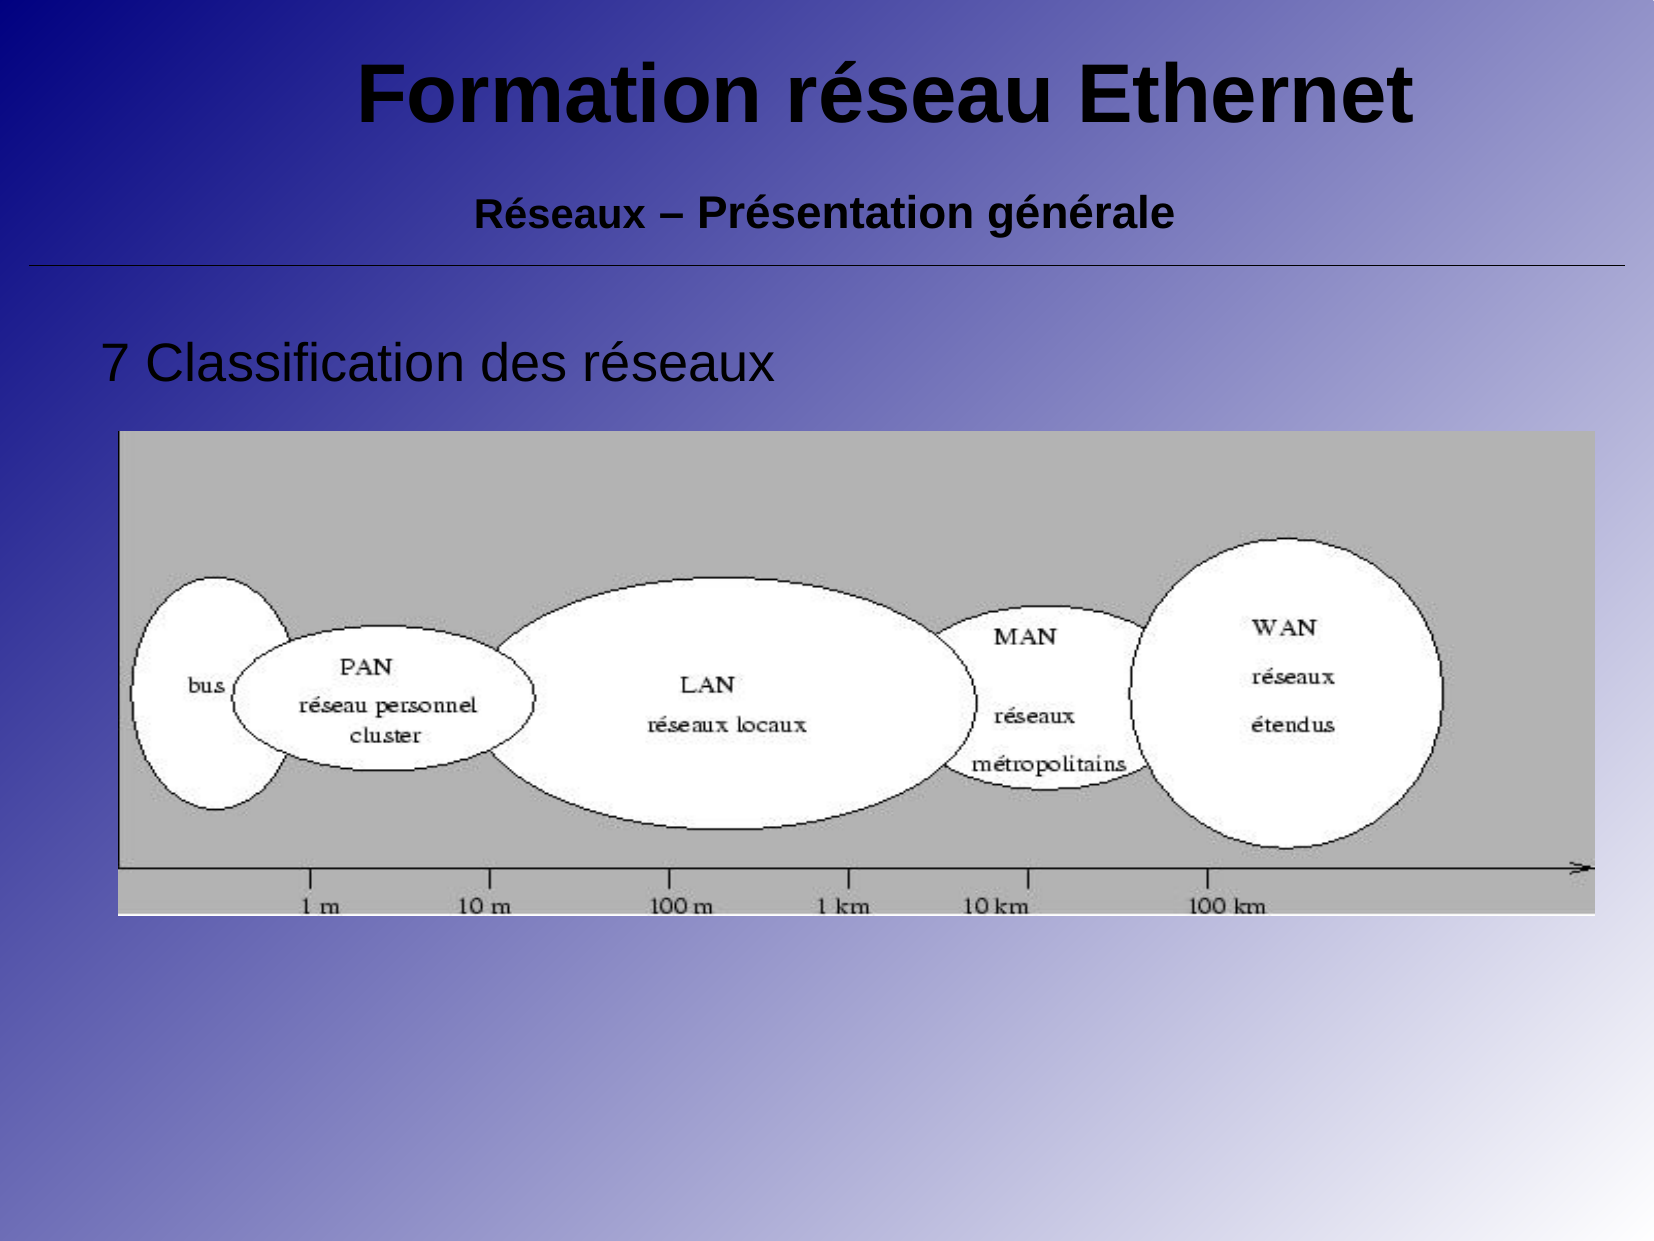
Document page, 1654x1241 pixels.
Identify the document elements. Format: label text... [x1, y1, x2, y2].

text_box Formation réseau Ethernet [324, 39, 1447, 148]
text_box Réseaux – Présentation générale [29, 177, 1621, 265]
picture [118, 431, 1595, 916]
text_box Réseaux – Présentation générale [29, 266, 1621, 354]
text_box 7 Classification des réseaux [85, 324, 792, 401]
